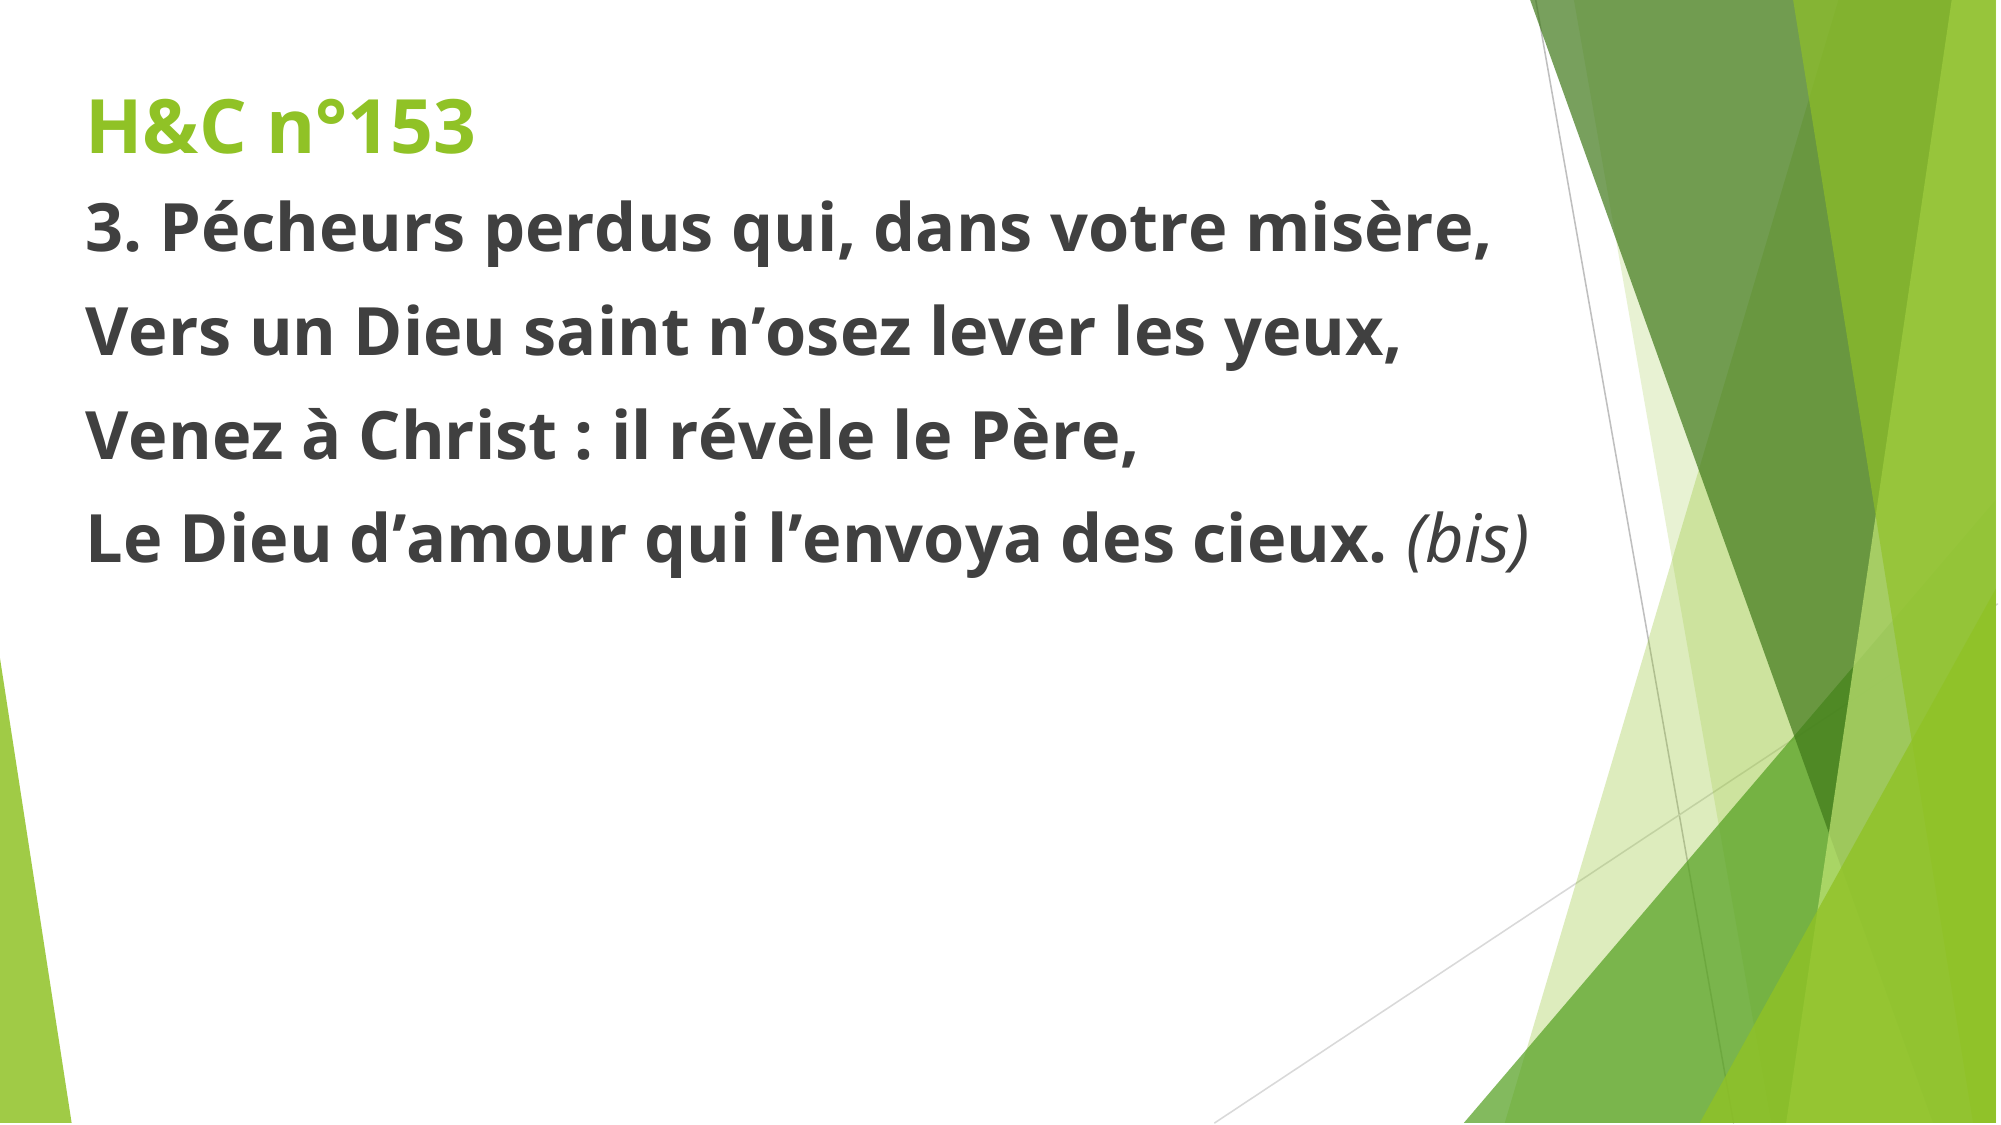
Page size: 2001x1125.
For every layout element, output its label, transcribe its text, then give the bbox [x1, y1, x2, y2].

text_box H&C n°153 [70, 70, 567, 165]
text_box 3. Pécheurs perdus qui, dans votre misère, Vers un Dieu saint n’osez lever les yeux, Venez à Christ : il révèle le Père, Le Dieu d’amour qui l’envoya des cieux. (bis) [70, 165, 1985, 1075]
